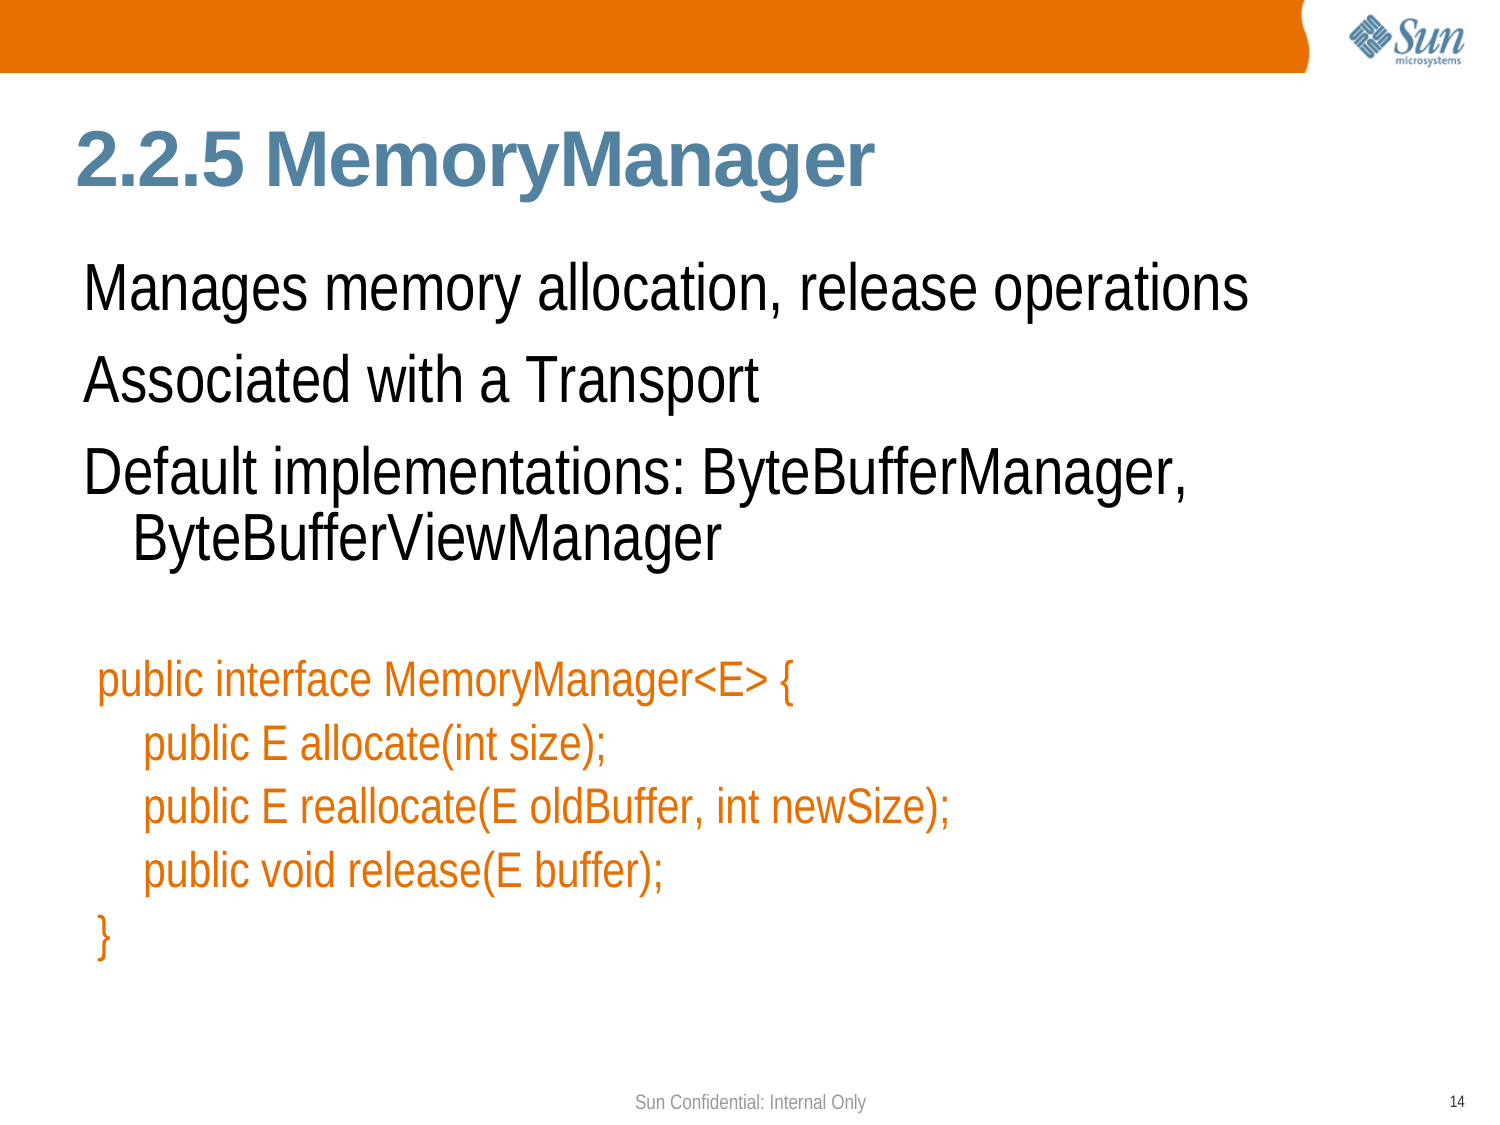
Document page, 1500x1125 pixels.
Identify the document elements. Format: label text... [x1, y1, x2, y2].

list Manages memory allocation, release operations Associated with a Transport Default implementations: ByteBufferManager, ByteBufferViewManager [64, 258, 1401, 628]
text_box public interface MemoryManager<E> { public E allocate(int size); public E reallocate(E oldBuffer, int newSize); public void release(E buffer); } [97, 657, 1365, 970]
picture [0, 0, 1500, 73]
title 2.2.5 MemoryManager [75, 123, 1437, 227]
